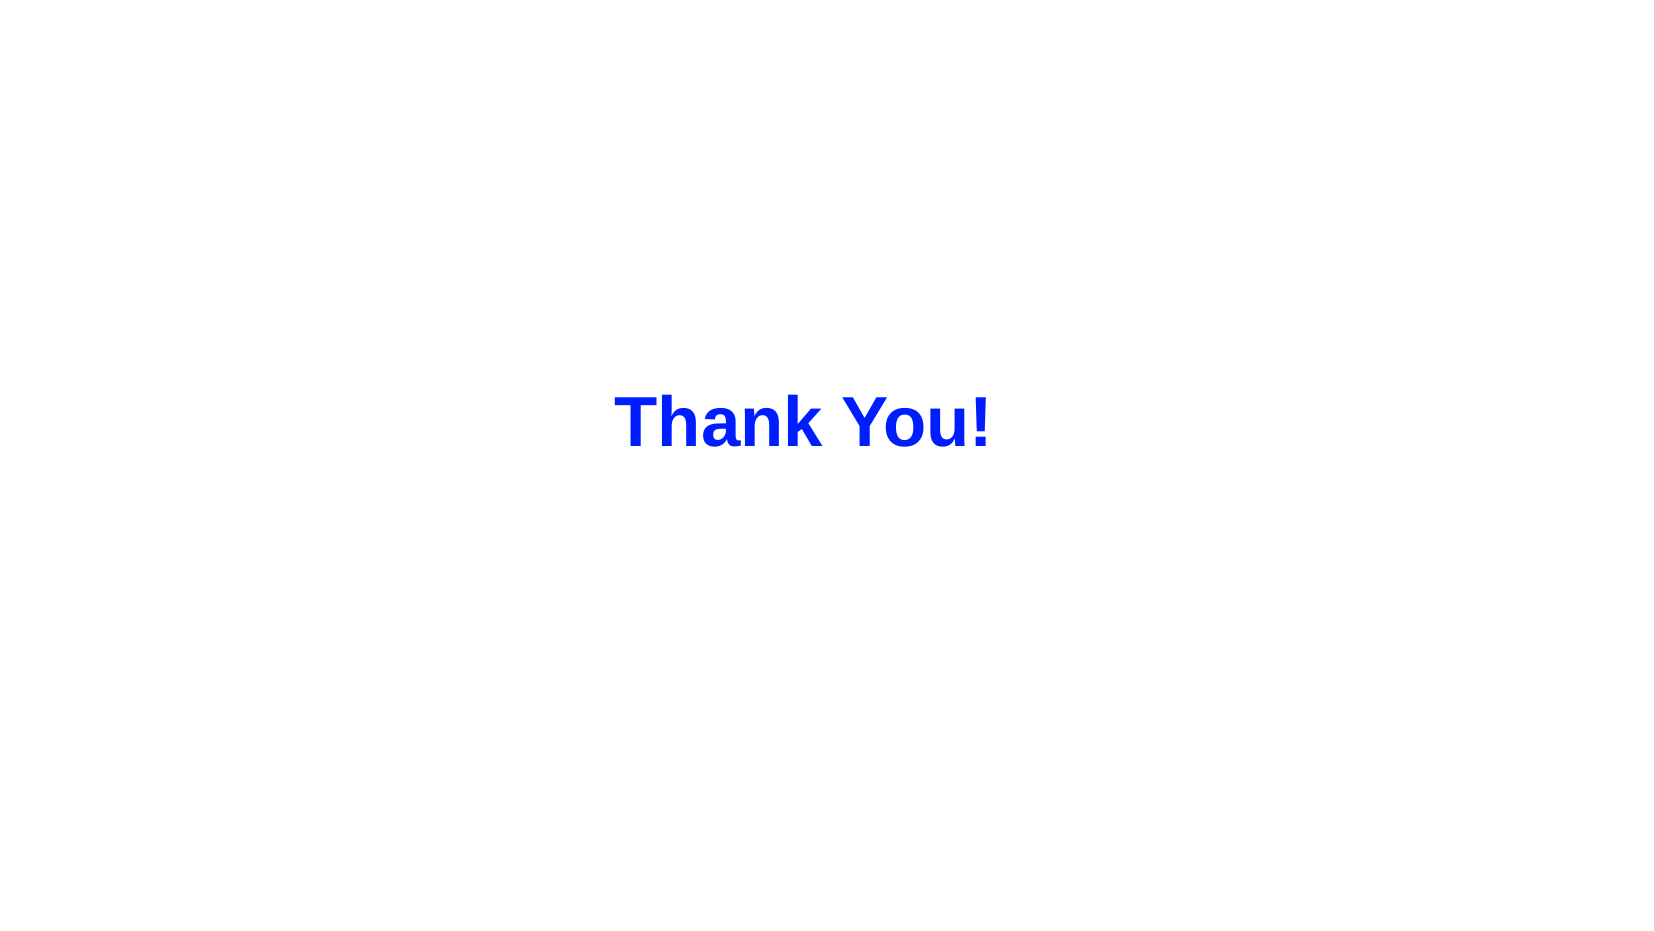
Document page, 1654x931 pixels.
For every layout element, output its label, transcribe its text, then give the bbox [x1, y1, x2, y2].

text_box Thank You! [600, 375, 1051, 469]
